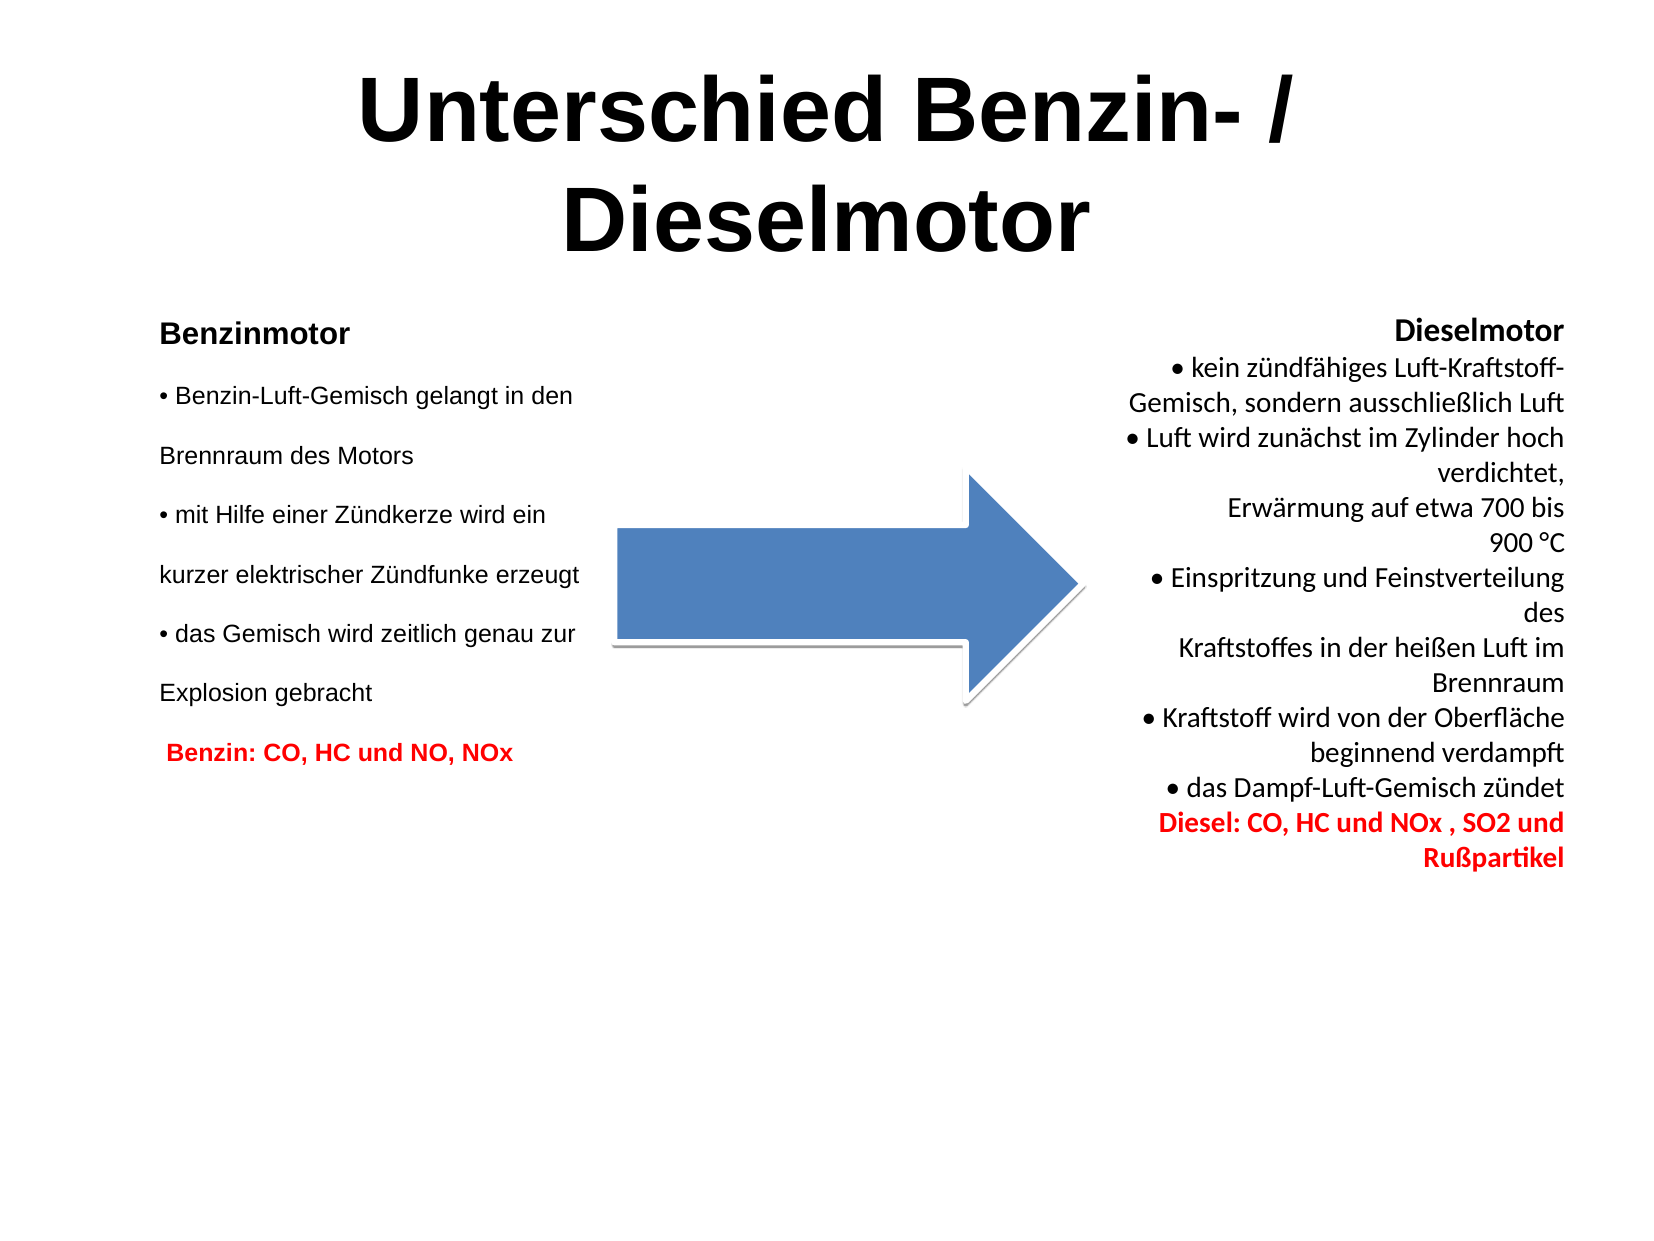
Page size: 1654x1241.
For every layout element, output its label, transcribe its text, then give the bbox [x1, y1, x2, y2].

text_box [614, 466, 1084, 701]
title Unterschied Benzin- / Dieselmotor [82, 49, 1571, 257]
list Benzinmotor • Benzin-Luft-Gemisch gelangt in den Brennraum des Motors • mit Hilfe einer Zündkerze wird ein kurzer elektrischer Zündfunke erzeugt • das Gemisch wird zeitlich genau zur Explosion gebracht Benzin: CO, HC und NO, NOx [70, 312, 1583, 1132]
text_box Dieselmotor • kein zündfähiges Luft-Kraftstoff- Gemisch, sondern ausschließlich Luft • Luft wird zunächst im Zylinder hoch verdichtet, Erwärmung auf etwa 700 bis 900 °C • Einspritzung und Feinstverteilung des Kraftstoffes in der heißen Luft im Brennraum • Kraftstoff wird von der Oberfläche beginnend verdampft • das Dampf-Luft-Gemisch zündet Diesel: CO, HC und NOx , SO2 und Rußpartikel [1110, 301, 1583, 887]
